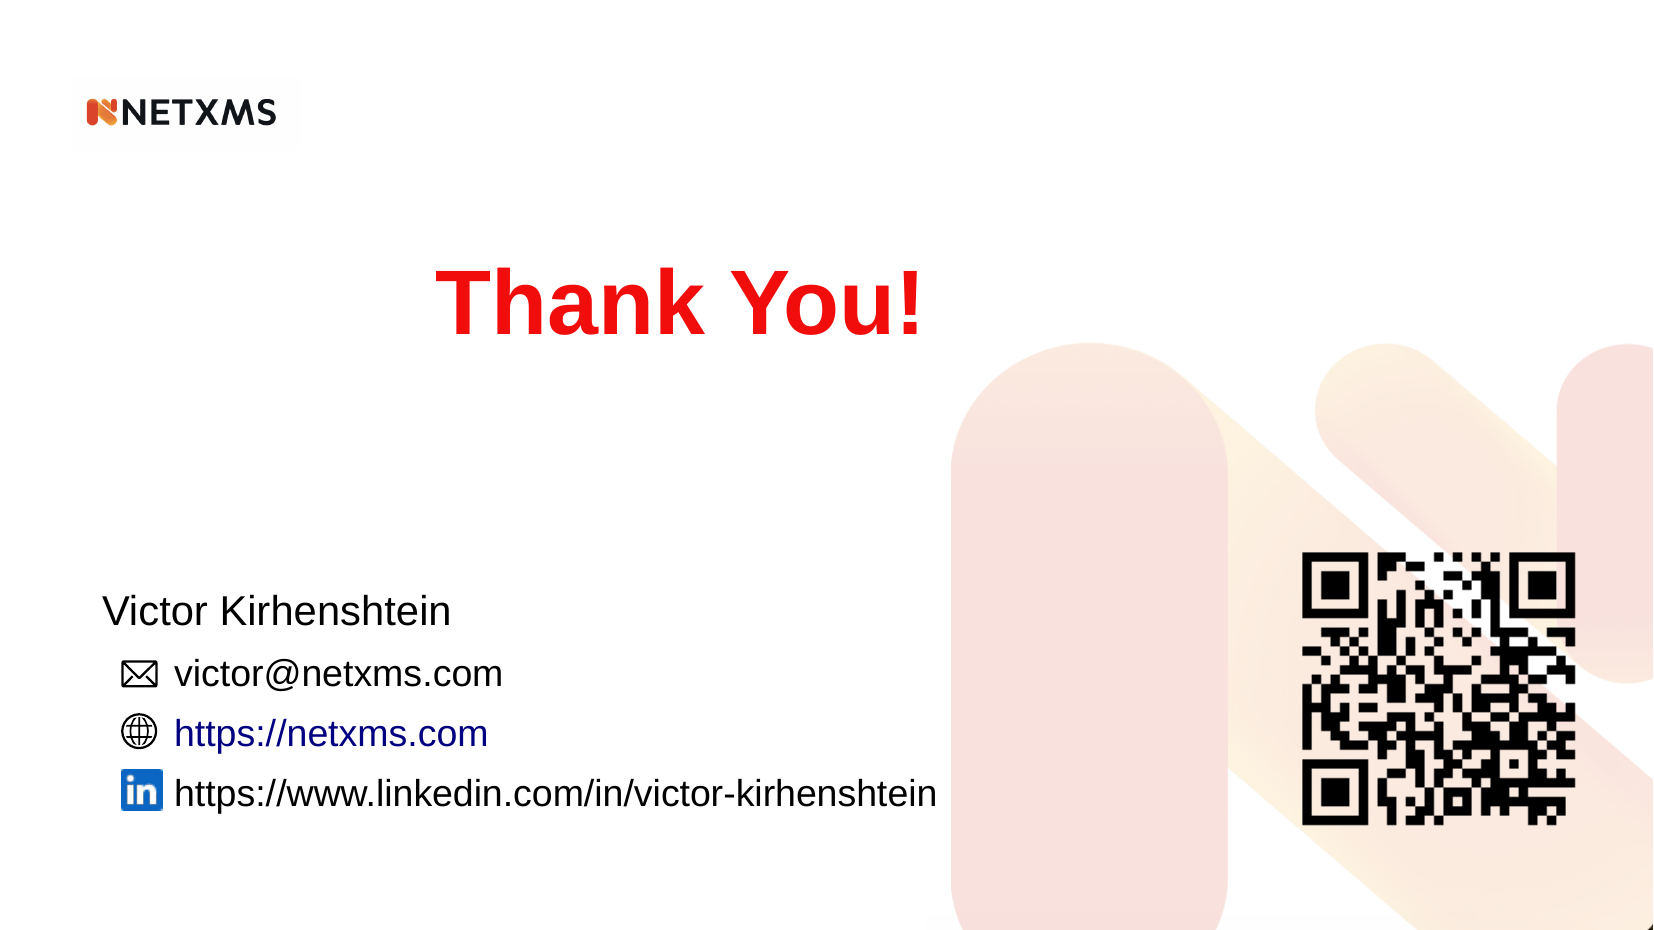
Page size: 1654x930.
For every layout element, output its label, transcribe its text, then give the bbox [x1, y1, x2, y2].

picture [118, 710, 161, 753]
text_box Victor Kirhenshtein victor@netxms.com https://netxms.com https://www.linkedin.com/in/victor-kirhenshtein [81, 588, 1126, 863]
picture [70, 75, 301, 151]
picture [121, 769, 163, 811]
picture [925, 327, 1653, 930]
picture [118, 653, 161, 695]
title Thank You! [0, 225, 1426, 381]
